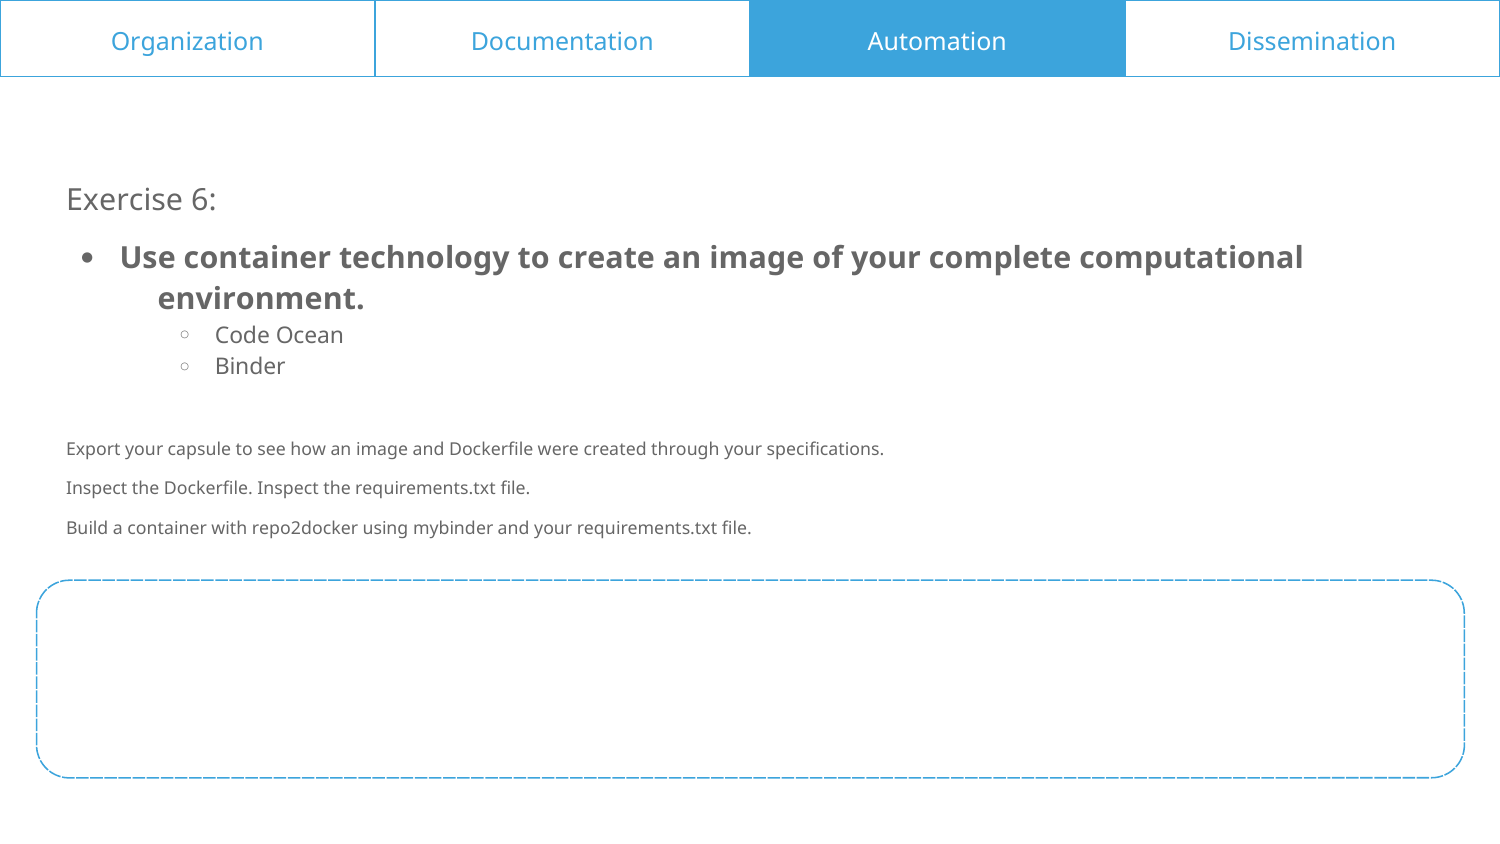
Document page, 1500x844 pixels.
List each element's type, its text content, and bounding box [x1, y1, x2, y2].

text_box Dissemination [1125, 0, 1500, 77]
text_box Documentation [375, 0, 749, 77]
list Exercise 6: Use container technology to create an image of your complete computational environment. Code Ocean Binder Export your capsule to see how an image and Dockerfile were created through your specifications. Inspect the Dockerfile. Inspect the requirements.txt file. Build a container with repo2docker using mybinder and your requirements.txt file. [51, 159, 1452, 558]
text_box Automation [750, 0, 1124, 77]
text_box Organization [0, 0, 374, 77]
